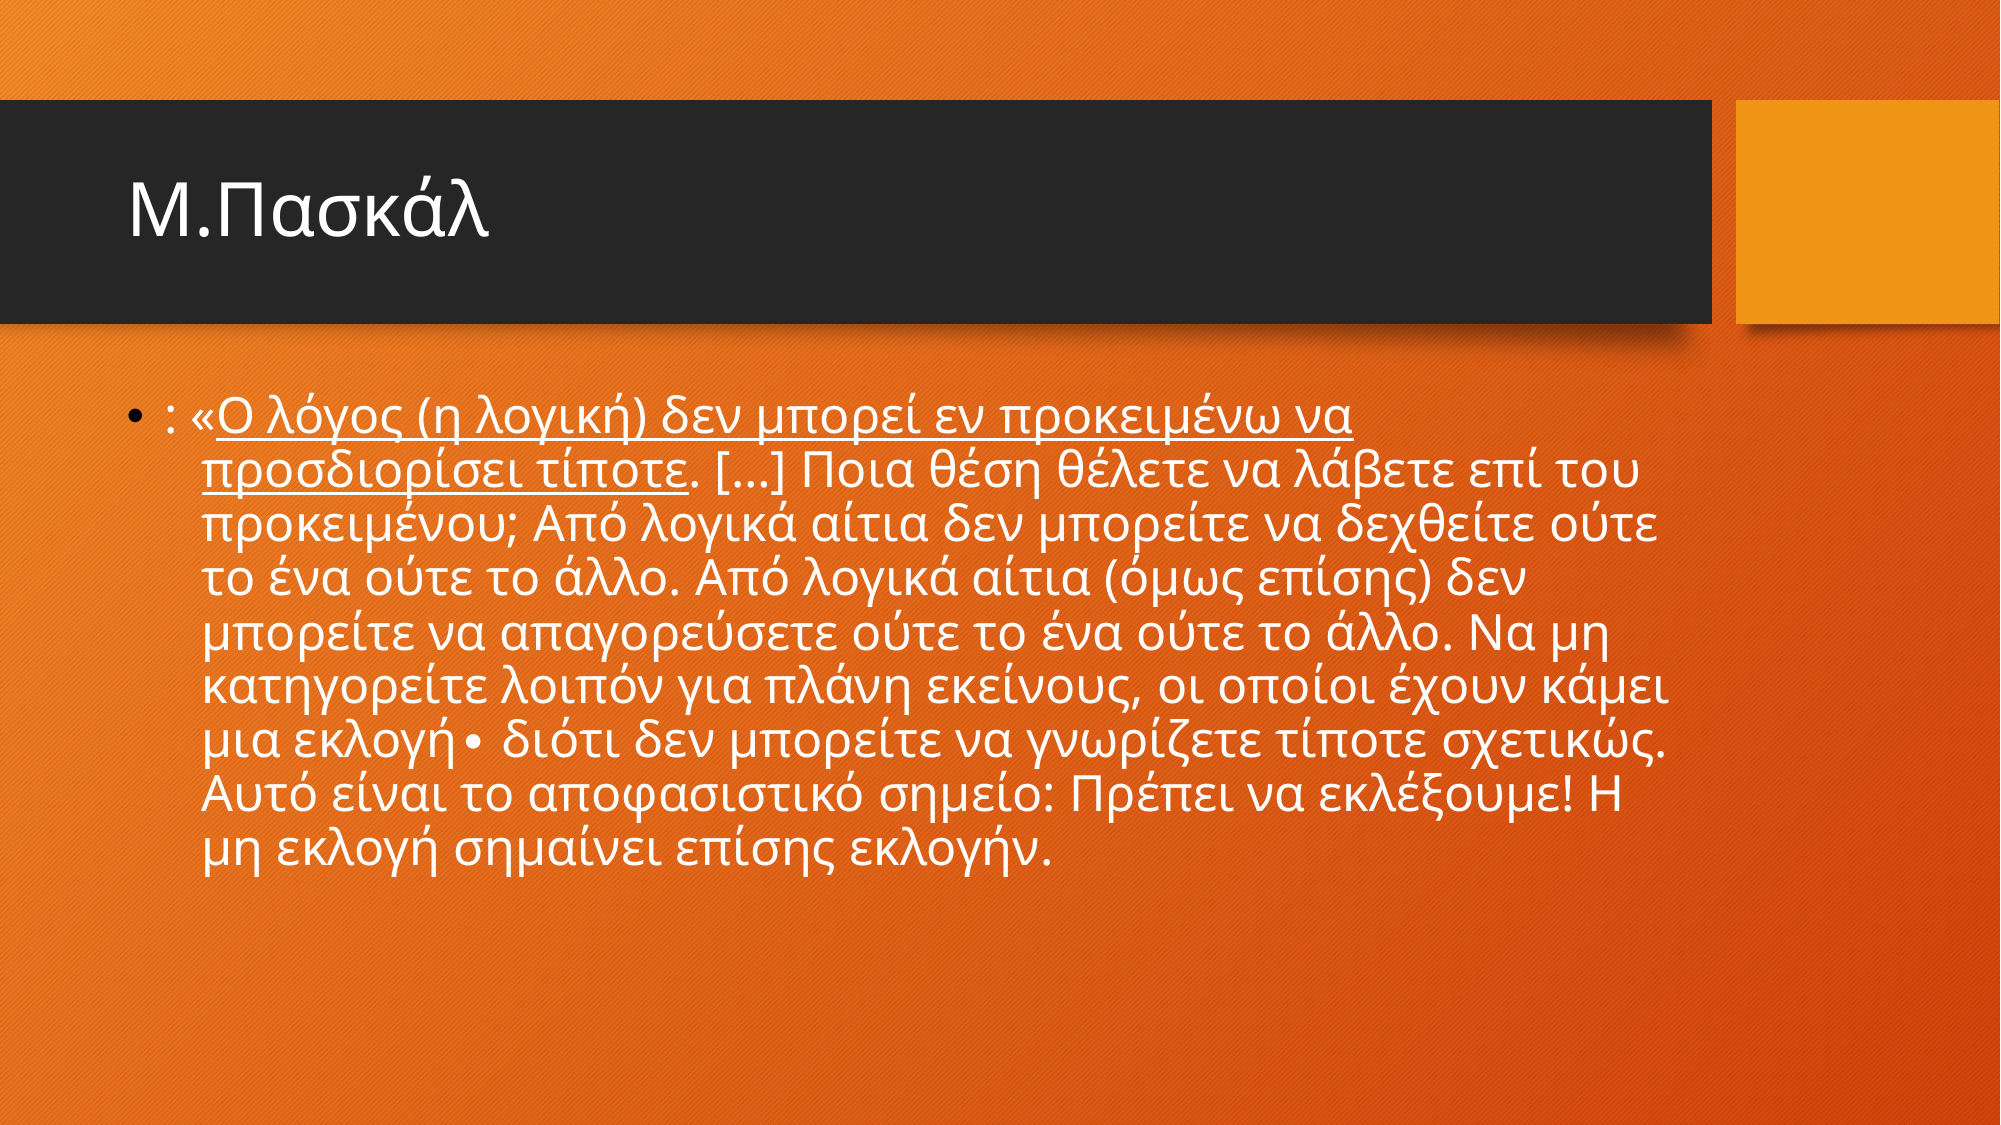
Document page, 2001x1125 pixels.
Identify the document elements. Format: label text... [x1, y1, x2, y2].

list : «Ο λόγος (η λογική) δεν μπορεί εν προκειμένω να προσδιορίσει τίποτε. […] Ποια θέση θέλετε να λάβετε επί του προκειμένου; Από λογικά αίτια δεν μπορείτε να δεχθείτε ούτε το ένα ούτε το άλλο. Από λογικά αίτια (όμως επίσης) δεν μπορείτε να απαγορεύσετε ούτε το ένα ούτε το άλλο. Να μη κατηγορείτε λοιπόν για πλάνη εκείνους, οι οποίοι έχουν κάμει μια εκλογή∙ διότι δεν μπορείτε να γνωρίζετε τίποτε σχετικώς. Αυτό είναι το αποφασιστικό σημείο: Πρέπει να εκλέξουμε! Η μη εκλογή σημαίνει επίσης εκλογήν. [111, 383, 1689, 974]
title Μ.Πασκάλ [111, 123, 1689, 301]
